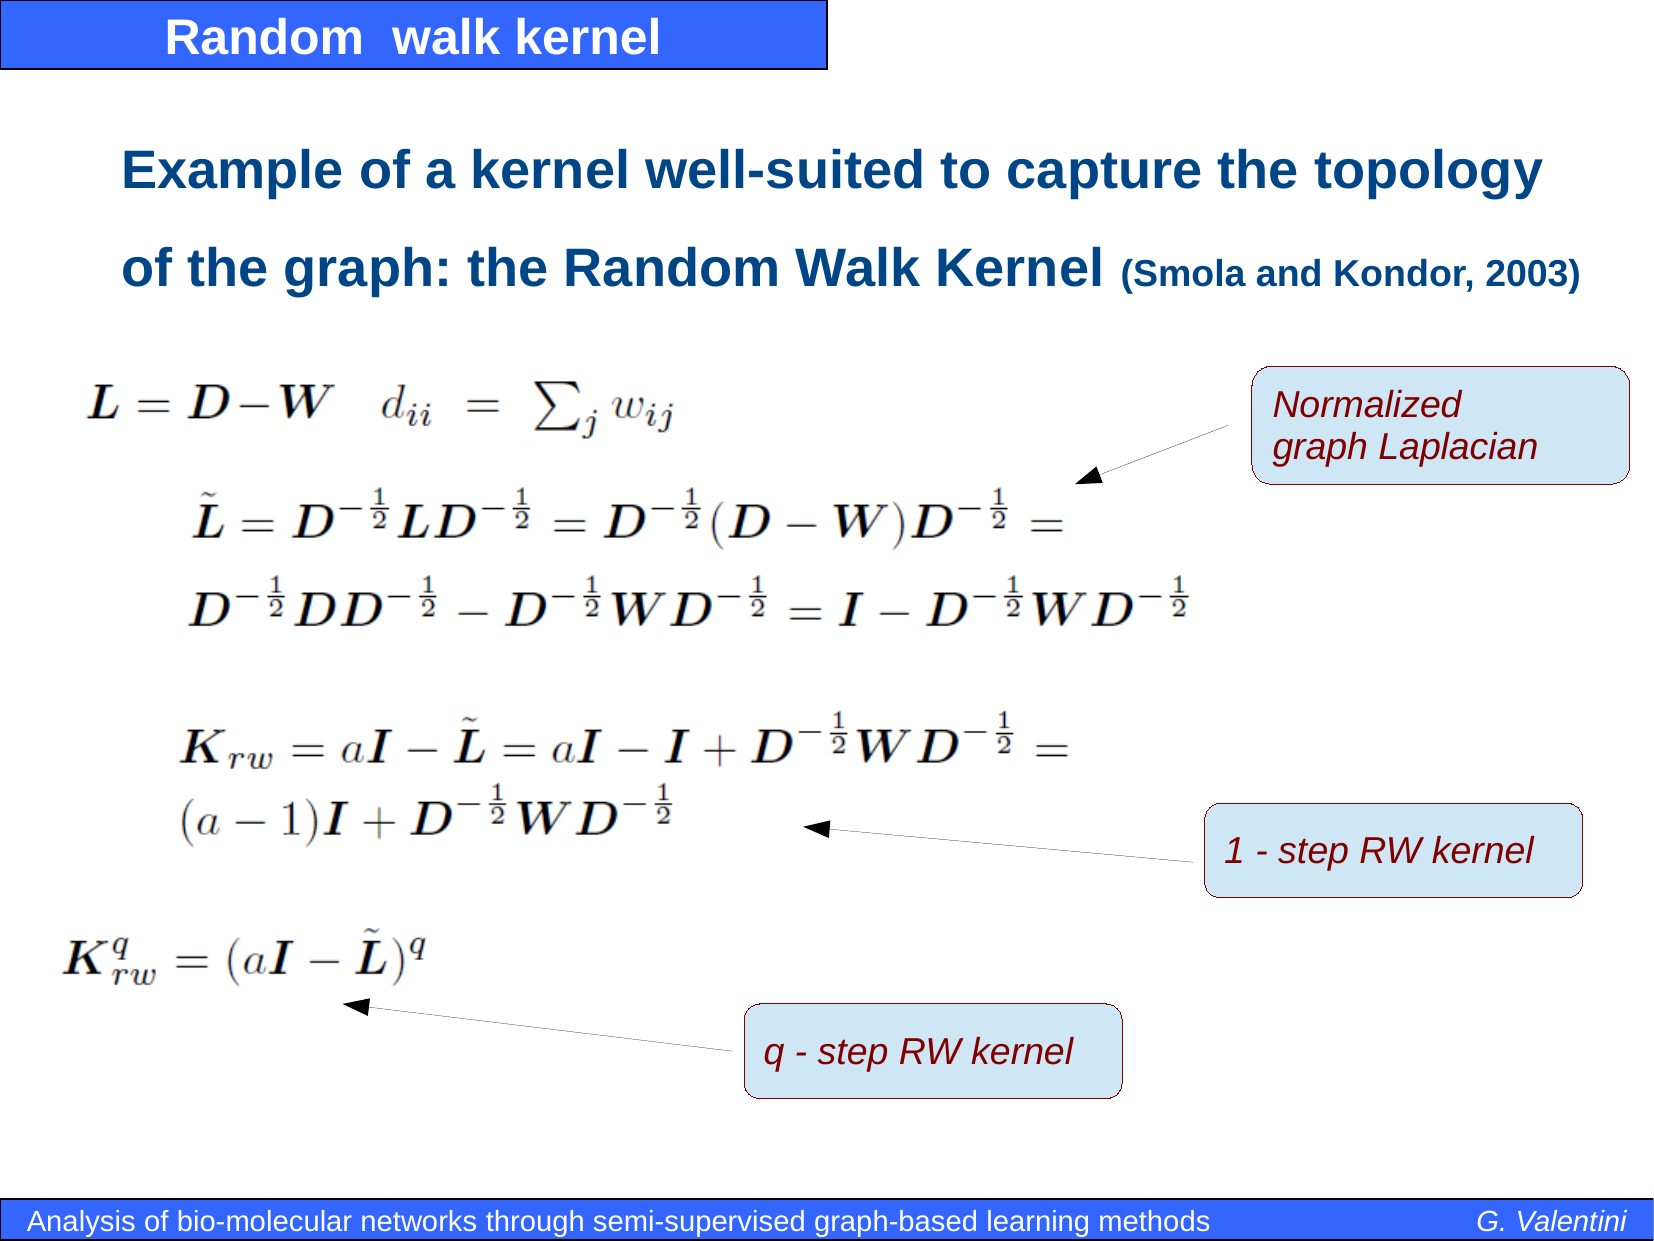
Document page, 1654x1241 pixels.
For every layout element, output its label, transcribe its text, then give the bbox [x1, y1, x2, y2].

text_box 1 - step RW kernel [1204, 803, 1583, 898]
picture [82, 377, 335, 425]
text_box Example of a kernel well-suited to capture the topology of the graph: the Random Walk Kernel (Smola and Kondor, 2003) [106, 94, 1619, 319]
text_box Normalized graph Laplacian [1251, 366, 1630, 485]
text_box Random walk kernel [0, 0, 827, 69]
picture [177, 566, 1192, 653]
picture [59, 916, 447, 1004]
picture [159, 708, 1087, 860]
picture [377, 377, 678, 442]
text_box q - step RW kernel [744, 1003, 1123, 1099]
text_box Analysis of bio-molecular networks through semi-supervised graph-based learning methods G. Valentini [0, 1198, 1654, 1241]
picture [178, 472, 1111, 563]
